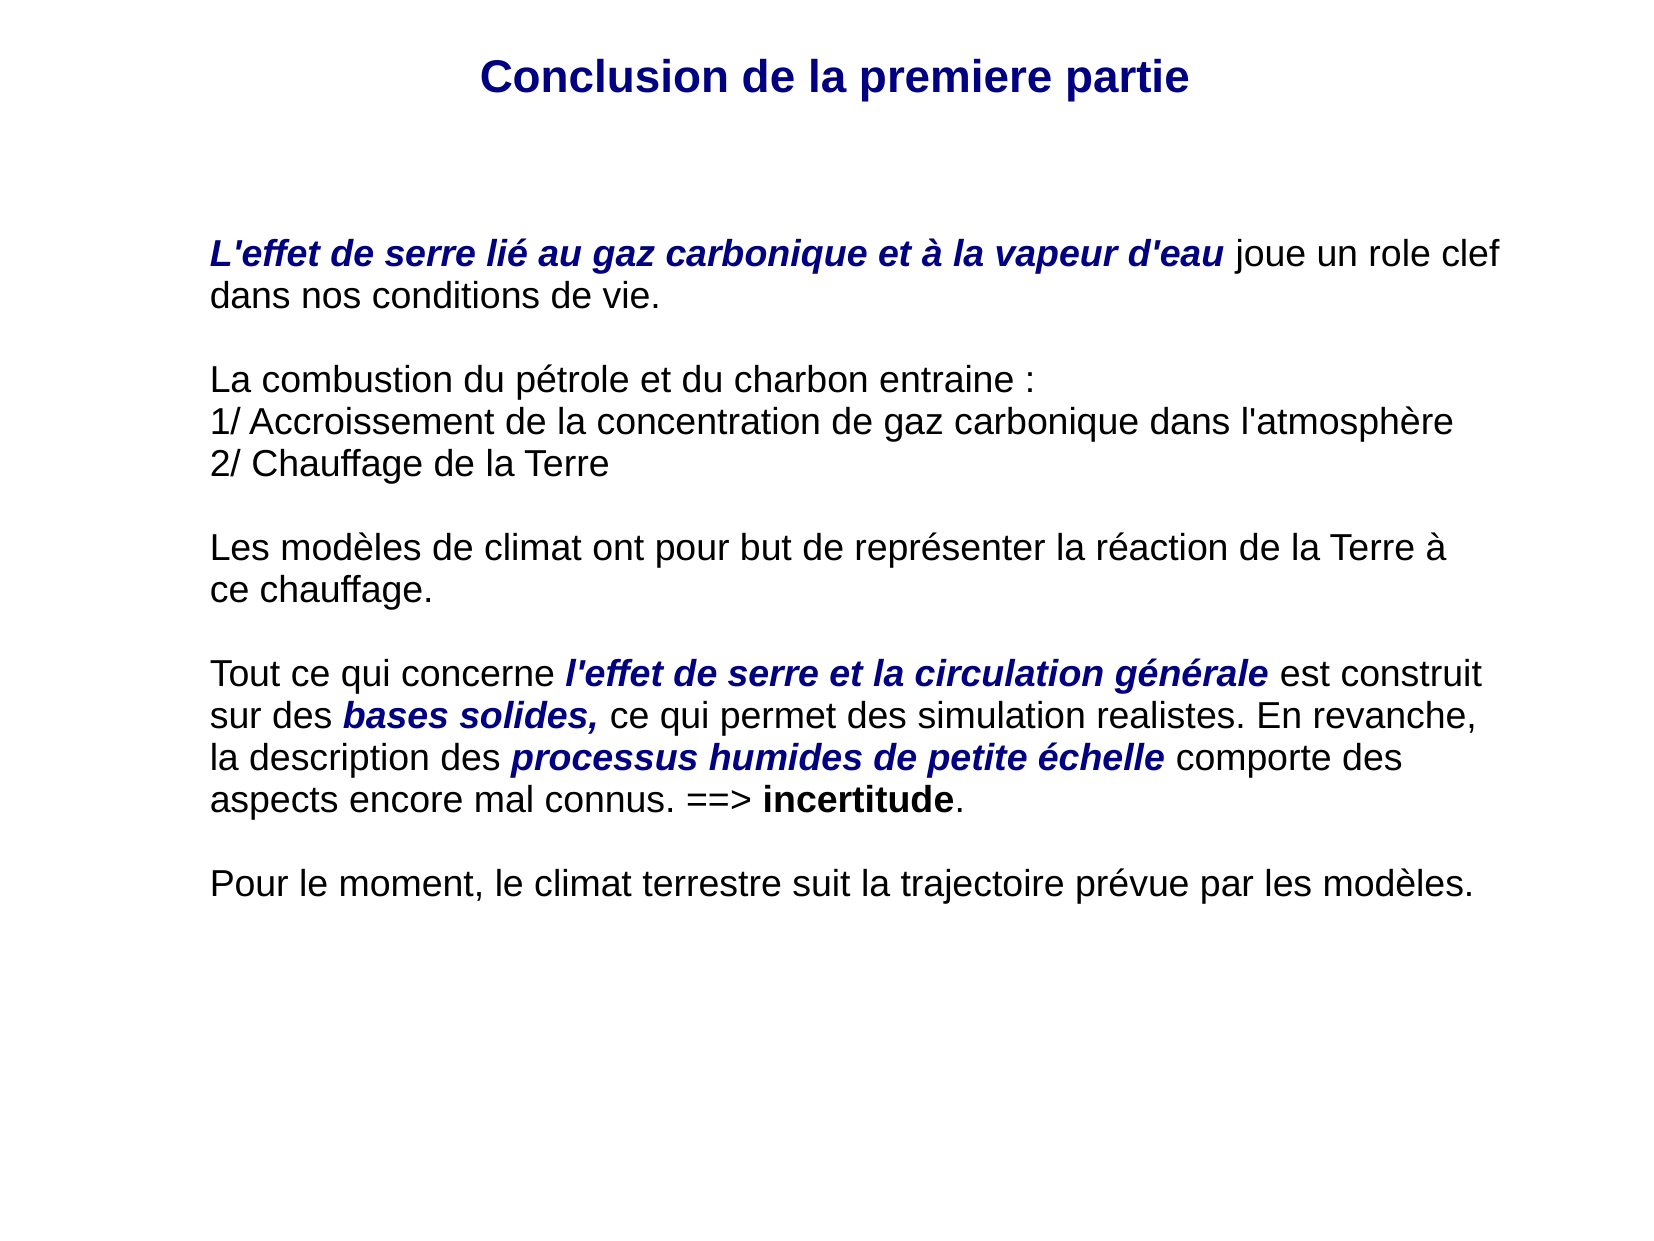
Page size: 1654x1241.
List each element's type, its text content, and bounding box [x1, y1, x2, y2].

text_box L'effet de serre lié au gaz carbonique et à la vapeur d'eau joue un role clef dans nos conditions de vie. La combustion du pétrole et du charbon entraine : 1/ Accroissement de la concentration de gaz carbonique dans l'atmosphère 2/ Chauffage de la Terre Les modèles de climat ont pour but de représenter la réaction de la Terre à ce chauffage. Tout ce qui concerne l'effet de serre et la circulation générale est construit sur des bases solides, ce qui permet des simulation realistes. En revanche, la description des processus humides de petite échelle comporte des aspects encore mal connus. ==> incertitude. Pour le moment, le climat terrestre suit la trajectoire prévue par les modèles. [195, 225, 1516, 912]
text_box Conclusion de la premiere partie [465, 43, 1206, 111]
